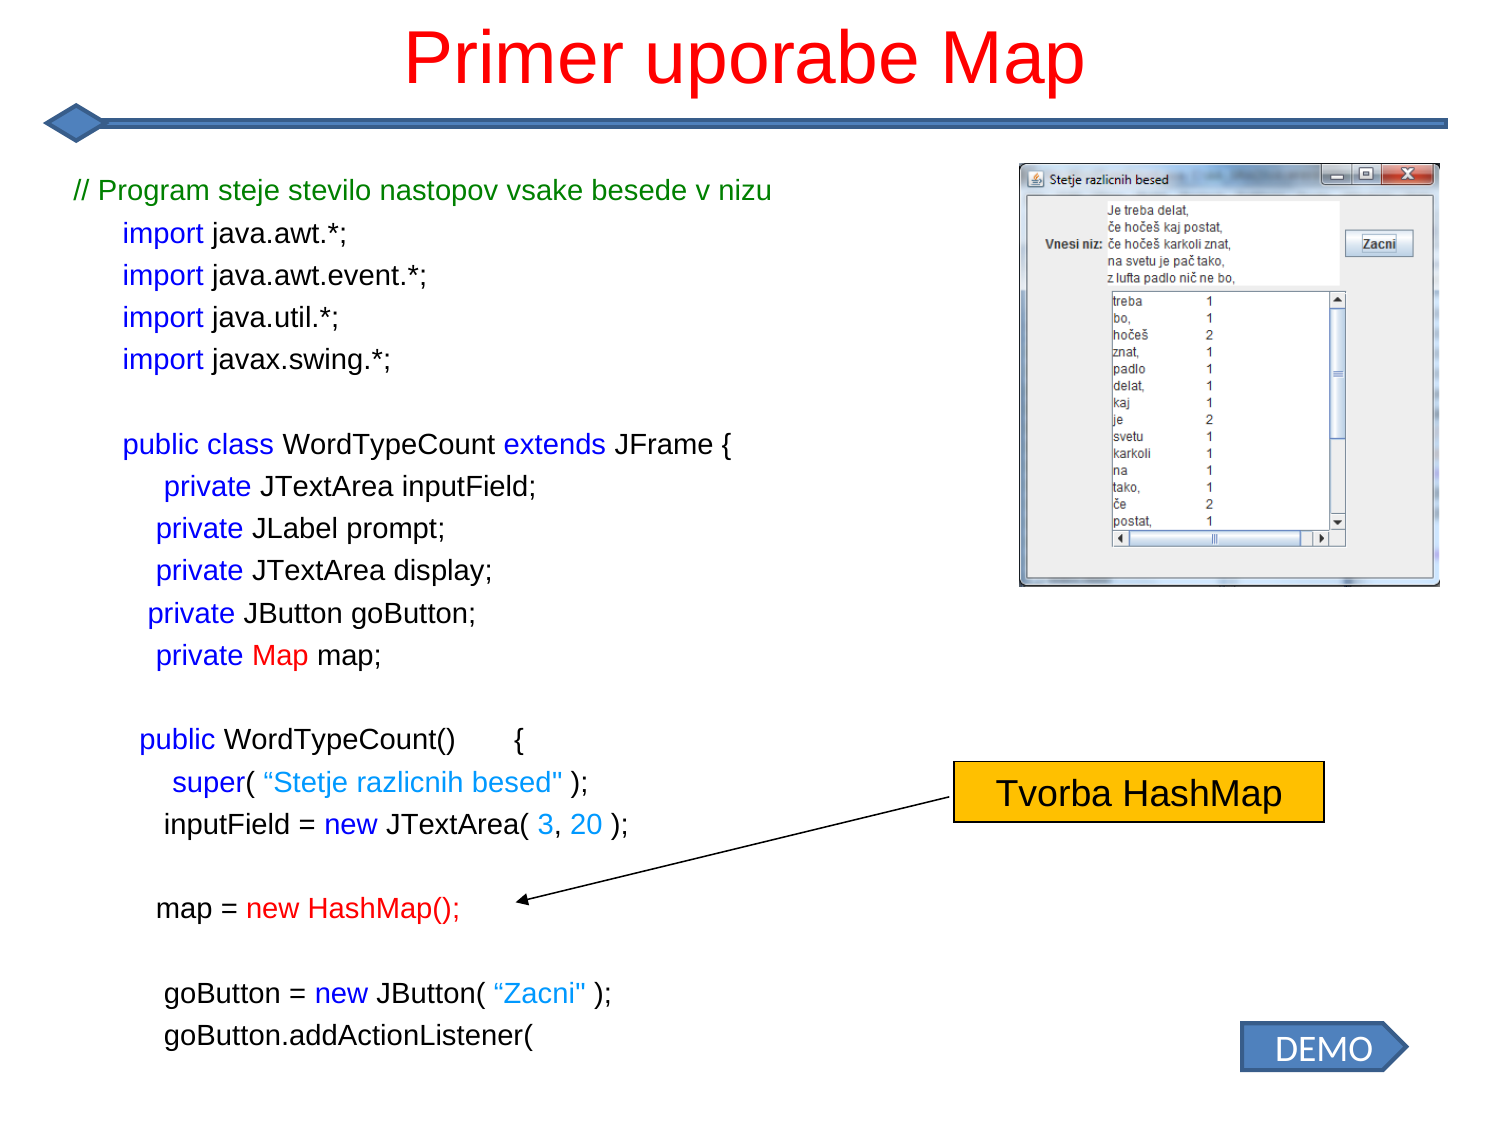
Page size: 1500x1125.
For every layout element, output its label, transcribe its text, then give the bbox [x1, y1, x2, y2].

text_box // Program steje stevilo nastopov vsake besede v nizu import java.awt.*; import java.awt.event.*; import java.util.*; import javax.swing.*; public class WordTypeCount extends JFrame { private JTextArea inputField; private JLabel prompt; private JTextArea display; private JButton goButton; private Map map; public WordTypeCount() { super( “Stetje razlicnih besed" ); inputField = new JTextArea( 3, 20 ); map = new HashMap(); goButton = new JButton( “Zacni" ); goButton.addActionListener( [58, 164, 1197, 962]
text_box Tvorba HashMap [1197, 761, 1325, 823]
text_box DEMO [1242, 1023, 1407, 1071]
title Primer uporabe Map [70, 0, 1421, 108]
picture [1019, 163, 1440, 587]
